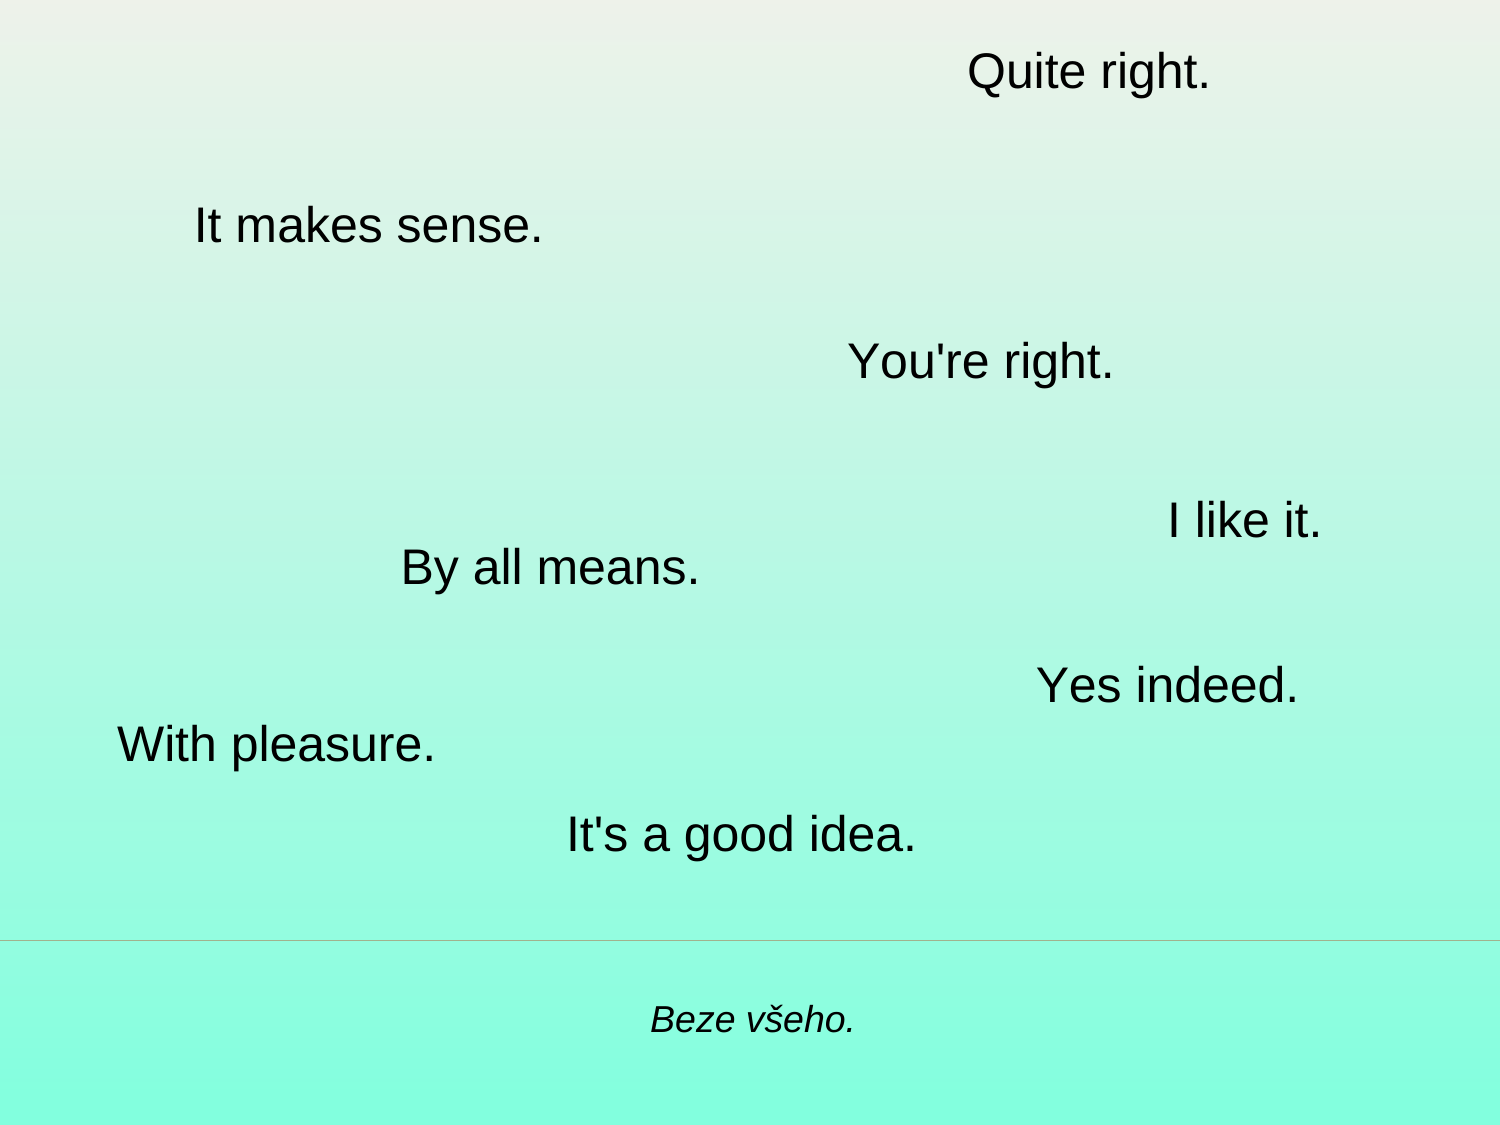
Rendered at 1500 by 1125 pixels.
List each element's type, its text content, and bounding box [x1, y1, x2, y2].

text_box With pleasure. [102, 704, 452, 780]
text_box I like it. [1152, 479, 1338, 556]
text_box By all means. [385, 527, 716, 603]
text_box It makes sense. [178, 184, 560, 261]
text_box Yes indeed. [1021, 645, 1315, 721]
text_box You're right. [832, 321, 1131, 397]
text_box It's a good idea. [551, 793, 933, 870]
text_box Quite right. [952, 30, 1227, 107]
text_box Beze všeho. [635, 987, 872, 1049]
